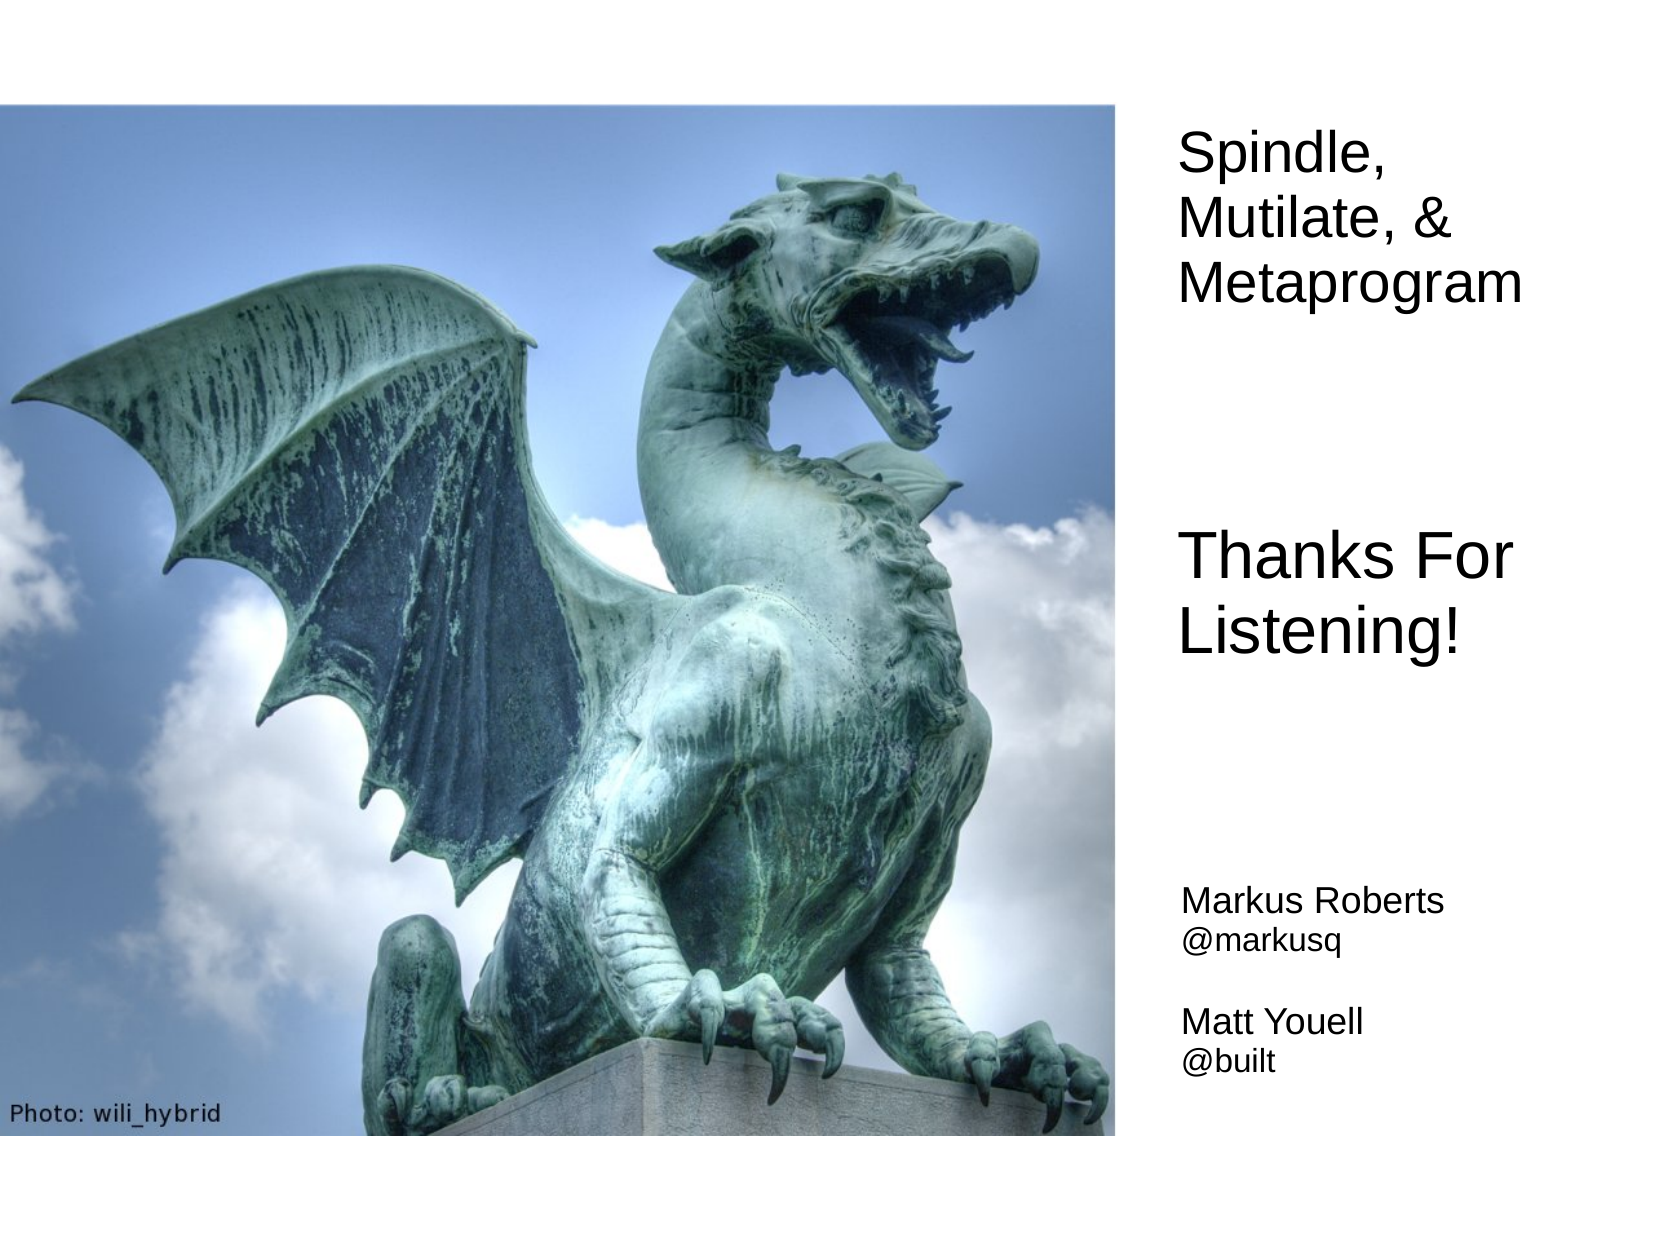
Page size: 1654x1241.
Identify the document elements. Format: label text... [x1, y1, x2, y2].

picture [0, 102, 1654, 1136]
text_box Spindle, Mutilate, & Metaprogram [1162, 112, 1576, 526]
text_box Thanks For Listening! [1162, 511, 1548, 676]
text_box Markus Roberts @markusq Matt Youell @built [1166, 872, 1613, 1088]
